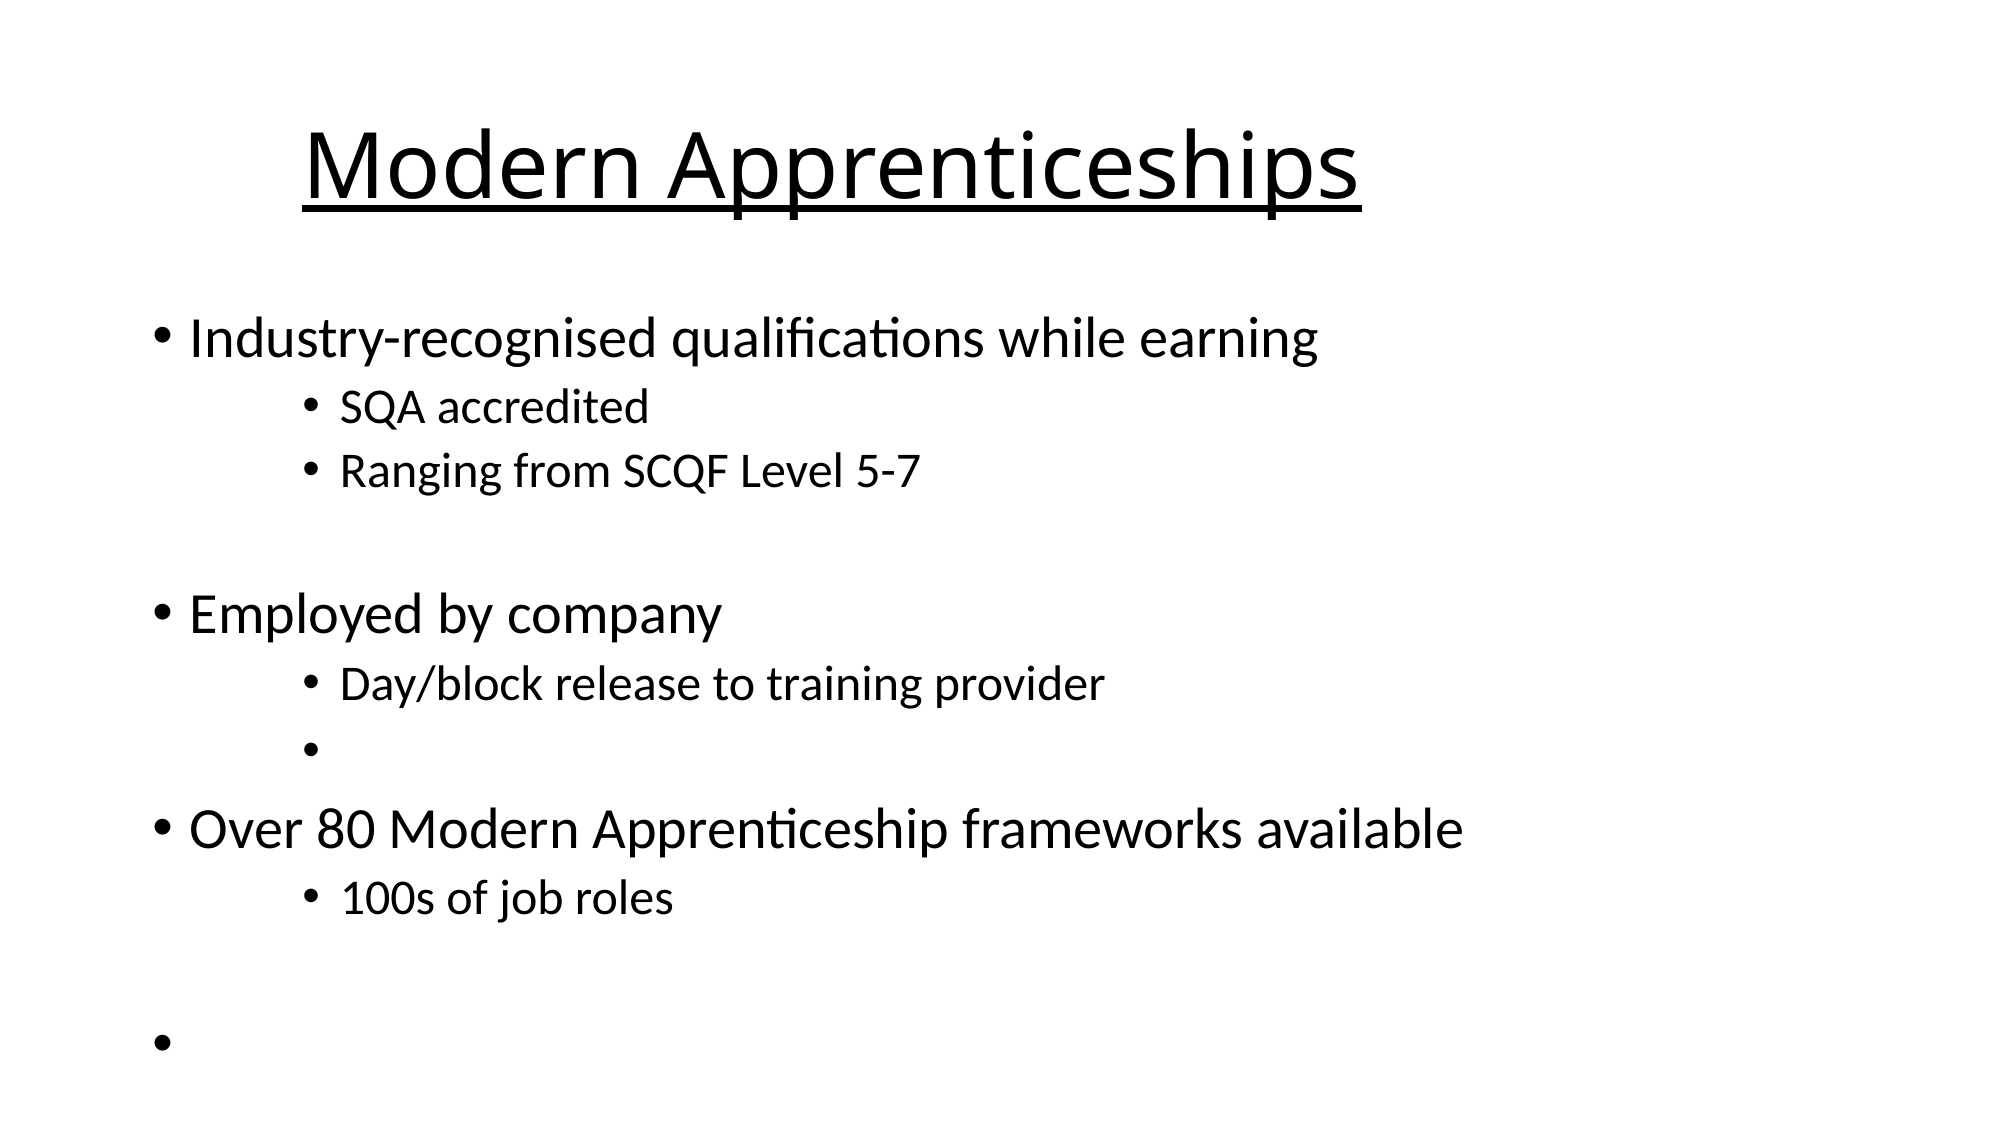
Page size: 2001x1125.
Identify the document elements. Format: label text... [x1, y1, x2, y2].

title Modern Apprenticeships [137, 59, 1863, 278]
list Industry-recognised qualifications while earning SQA accredited Ranging from SCQF Level 5-7 Employed by company Day/block release to training provider Over 80 Modern Apprenticeship frameworks available 100s of job roles [137, 299, 1863, 1014]
